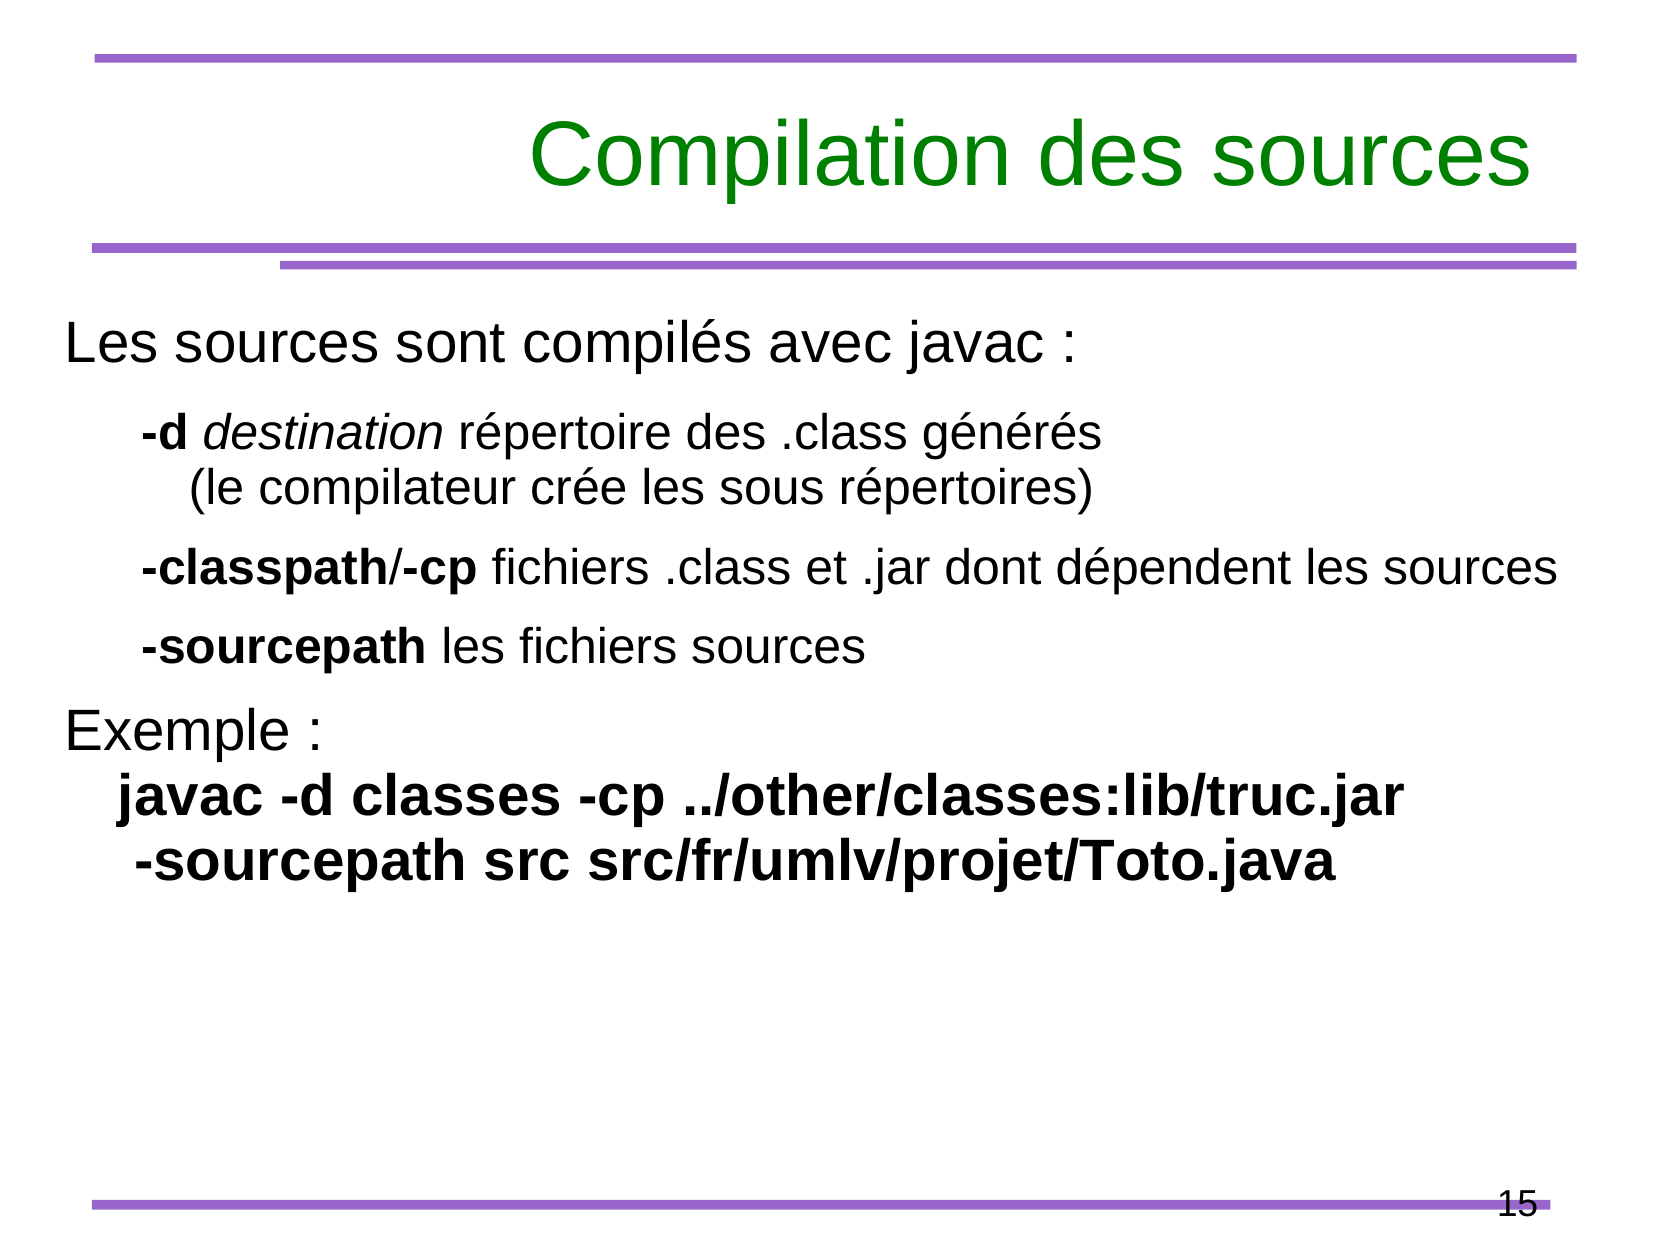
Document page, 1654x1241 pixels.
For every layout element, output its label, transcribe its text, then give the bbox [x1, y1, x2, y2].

title Compilation des sources [121, 49, 1534, 257]
list Les sources sont compilés avec javac : -d destination répertoire des .class générés (le compilateur crée les sous répertoires) -classpath/-cp fichiers .class et .jar dont dépendent les sources -sourcepath les fichiers sources Exemple : javac -d classes -cp ../other/classes:lib/truc.jar -sourcepath src src/fr/umlv/projet/Toto.java [46, 309, 1607, 1091]
